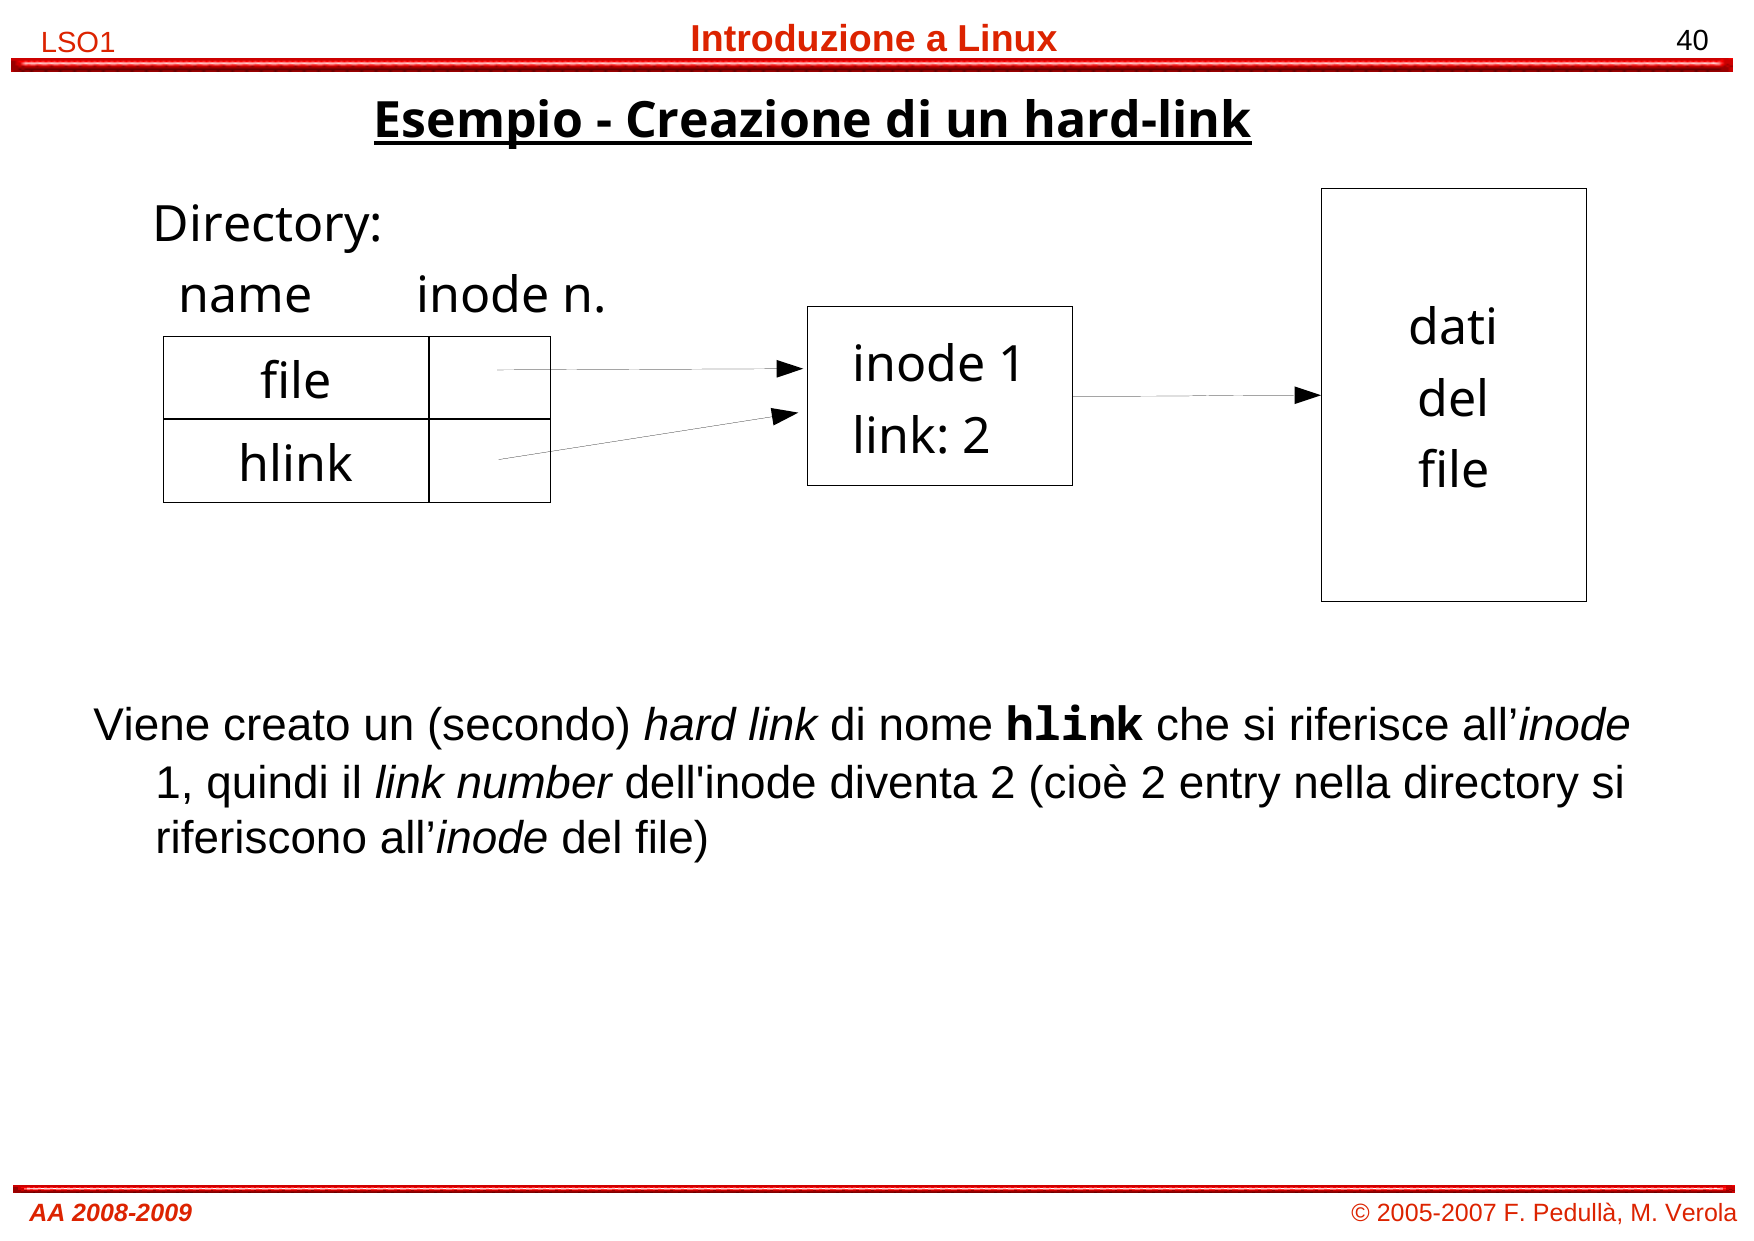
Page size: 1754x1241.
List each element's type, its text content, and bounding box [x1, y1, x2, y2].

text_box dati del file [1321, 188, 1587, 602]
text_box file [163, 340, 429, 418]
text_box hlink [163, 418, 429, 503]
picture [11, 58, 1733, 72]
title Esempio - Creazione di un hard-link [373, 77, 1380, 163]
picture [13, 1185, 1735, 1193]
text_box Directory: name inode n. [152, 184, 668, 340]
text_box inode 1 link: 2 [807, 306, 1073, 486]
list Viene creato un (secondo) hard link di nome hlink che si riferisce all’inode 1, quindi il link number dell'inode diventa 2 (cioè 2 entry nella directory si riferiscono all’inode del file) [93, 691, 1647, 874]
